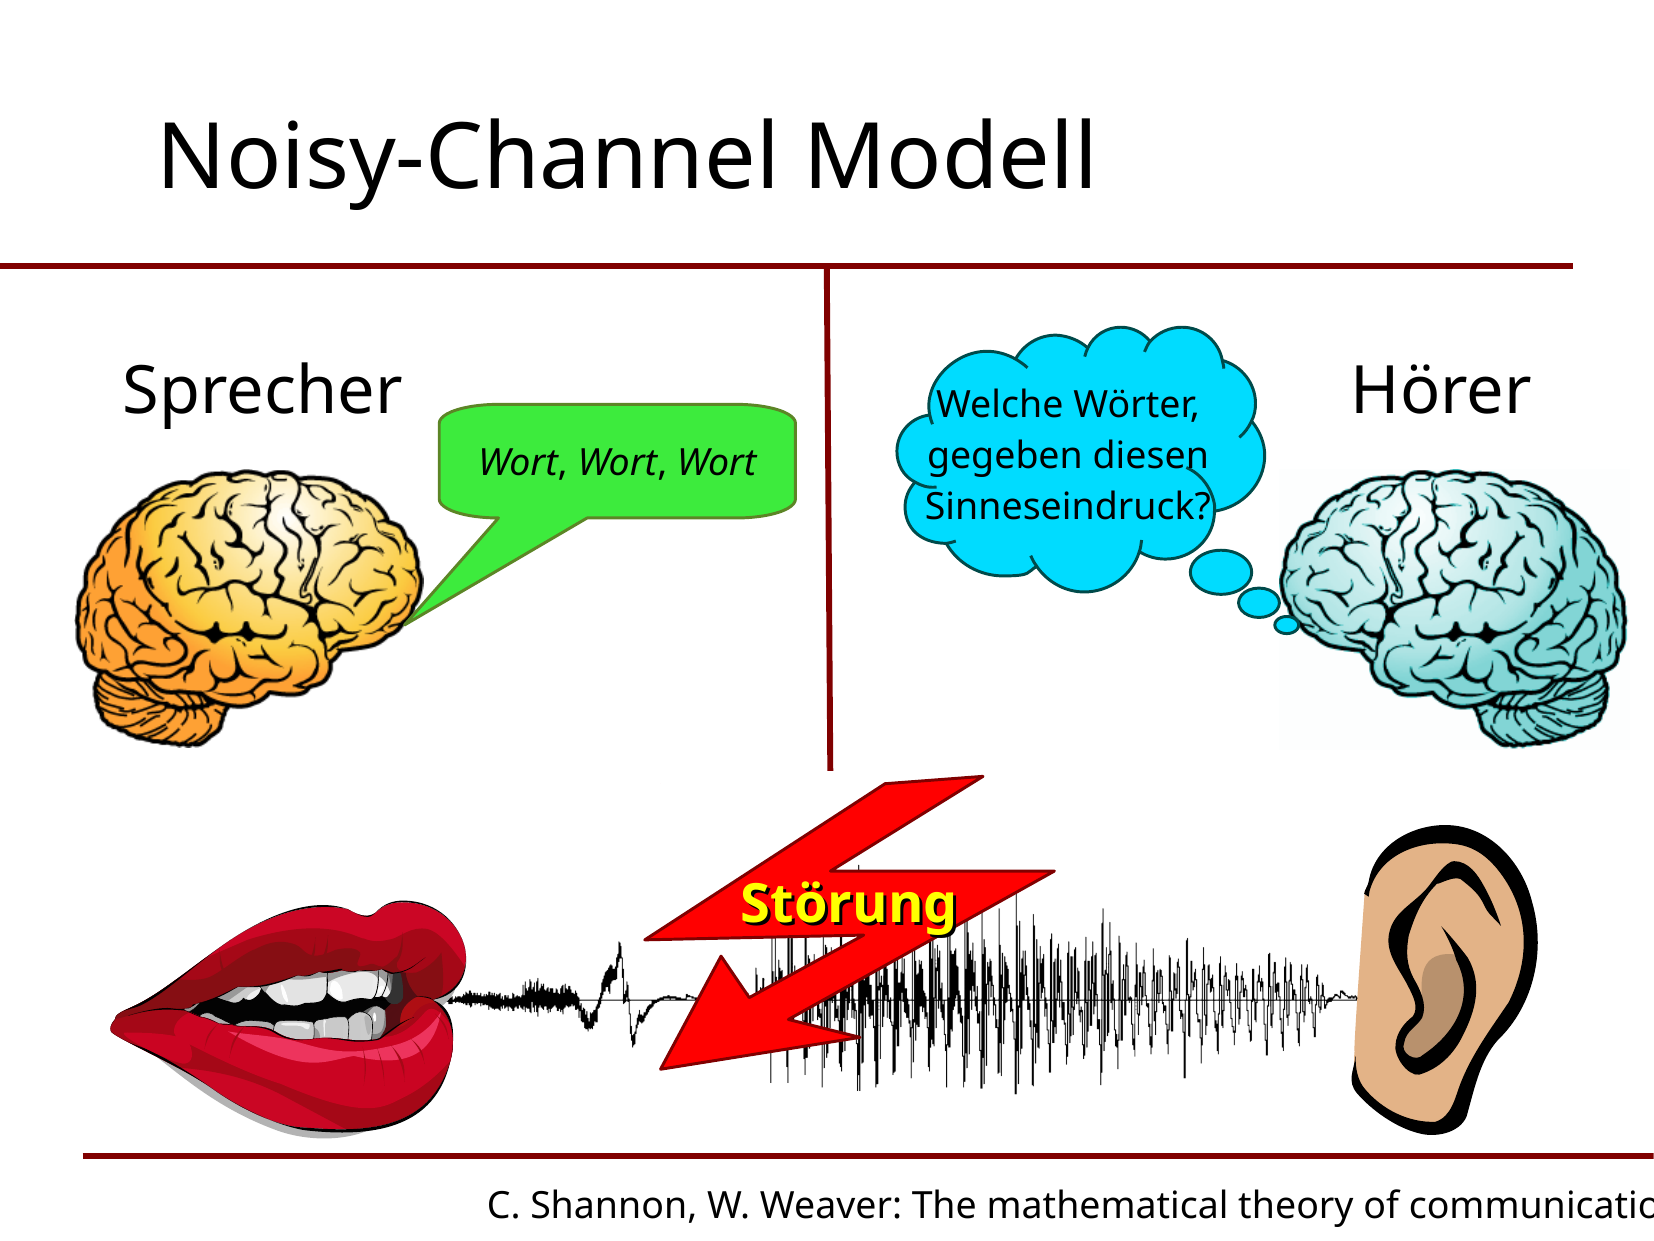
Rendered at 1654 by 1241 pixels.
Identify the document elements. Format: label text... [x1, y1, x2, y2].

title Noisy-Channel Modell [82, 49, 1571, 257]
text_box Sprecher [107, 334, 387, 430]
text_box Störung [644, 776, 1055, 1070]
text_box Wort, Wort, Wort [404, 404, 796, 626]
picture [1279, 469, 1630, 750]
text_box Welche Wörter, gegeben diesen Sinneseindruck? [896, 327, 1265, 592]
text_box C. Shannon, W. Weaver: The mathematical theory of communication, 1949. [472, 1171, 1648, 1237]
text_box Welche Wörter, gegeben diesen Sinneseindruck? [1190, 550, 1252, 595]
text_box Hörer [1335, 334, 1523, 430]
text_box Welche Wörter, gegeben diesen Sinneseindruck? [1238, 588, 1280, 618]
text_box [1351, 825, 1538, 1135]
picture [374, 857, 1378, 1114]
text_box [110, 900, 467, 1139]
picture [74, 469, 424, 748]
